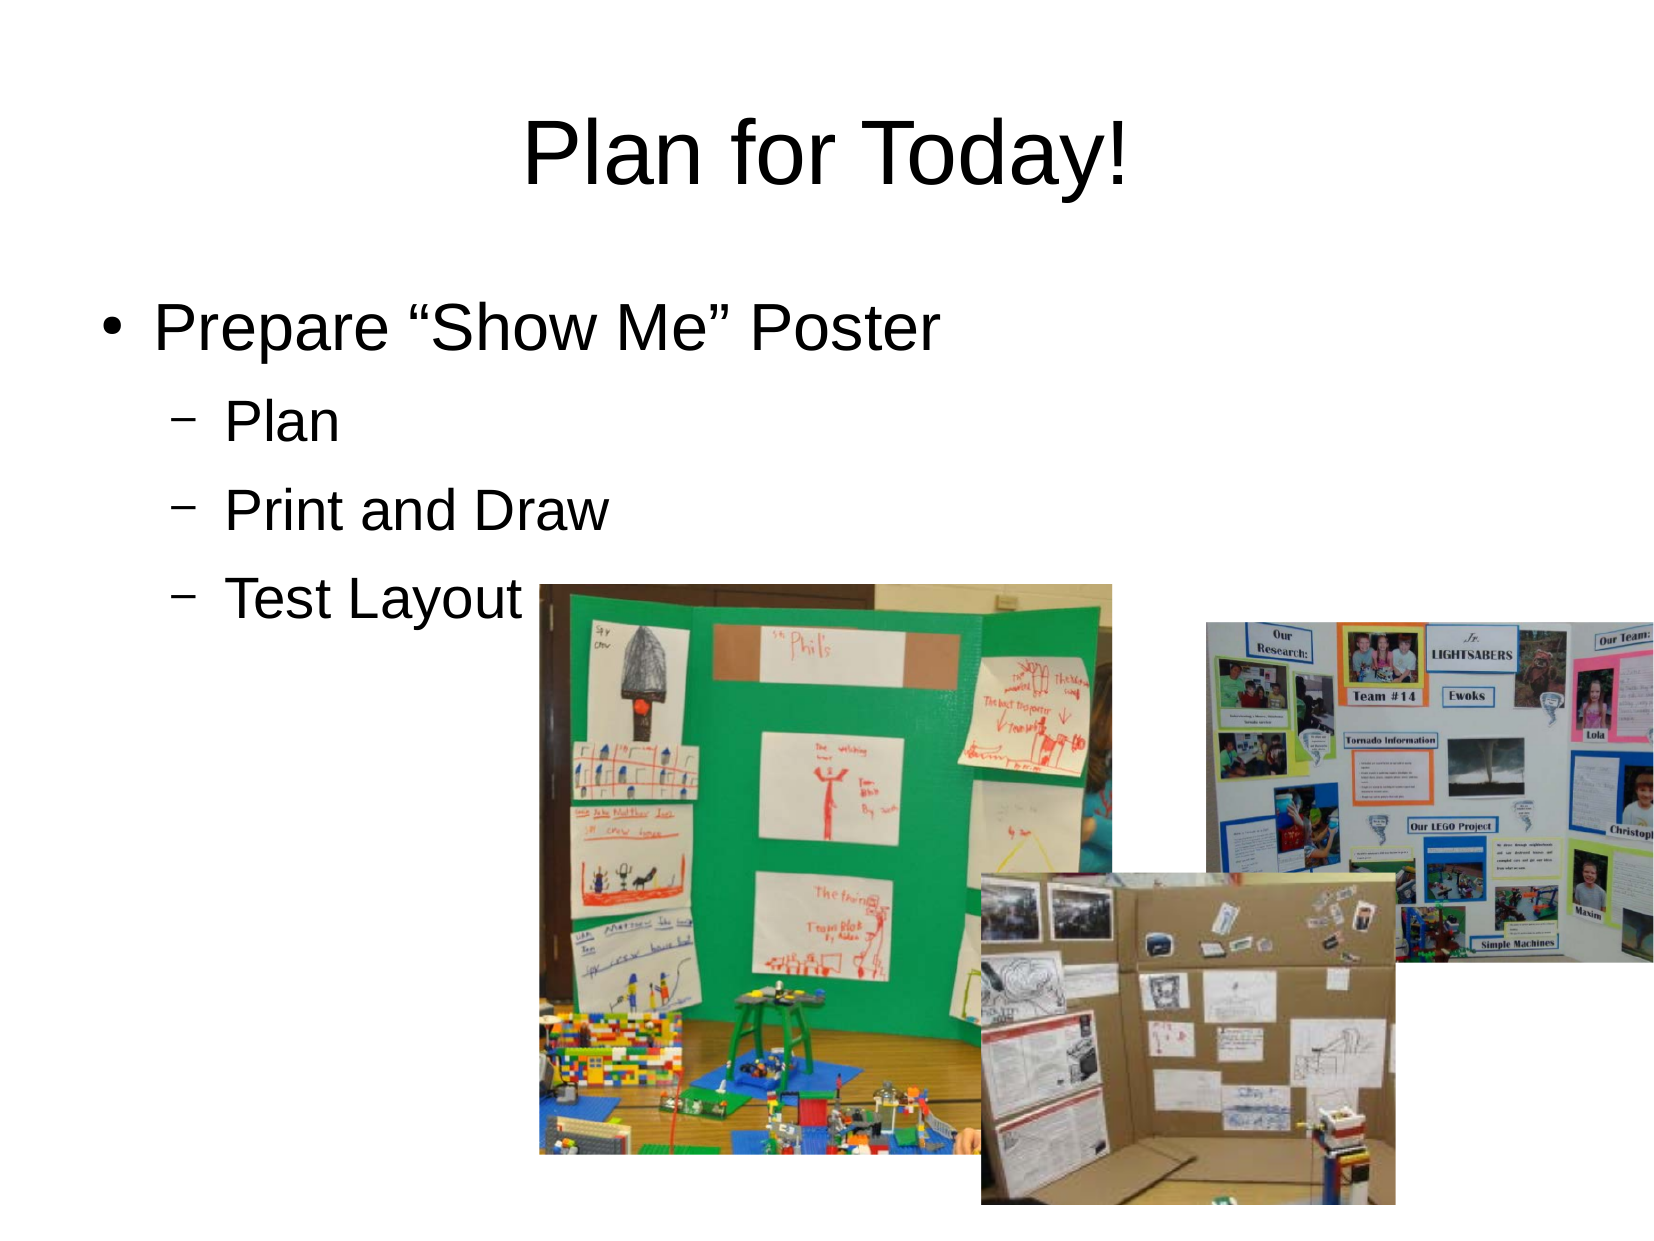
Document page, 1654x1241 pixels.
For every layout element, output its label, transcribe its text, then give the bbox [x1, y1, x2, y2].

list Prepare “Show Me” Poster Plan Print and Draw Test Layout [82, 290, 1381, 1186]
title Plan for Today! [82, 49, 1571, 257]
picture [537, 584, 1654, 1205]
